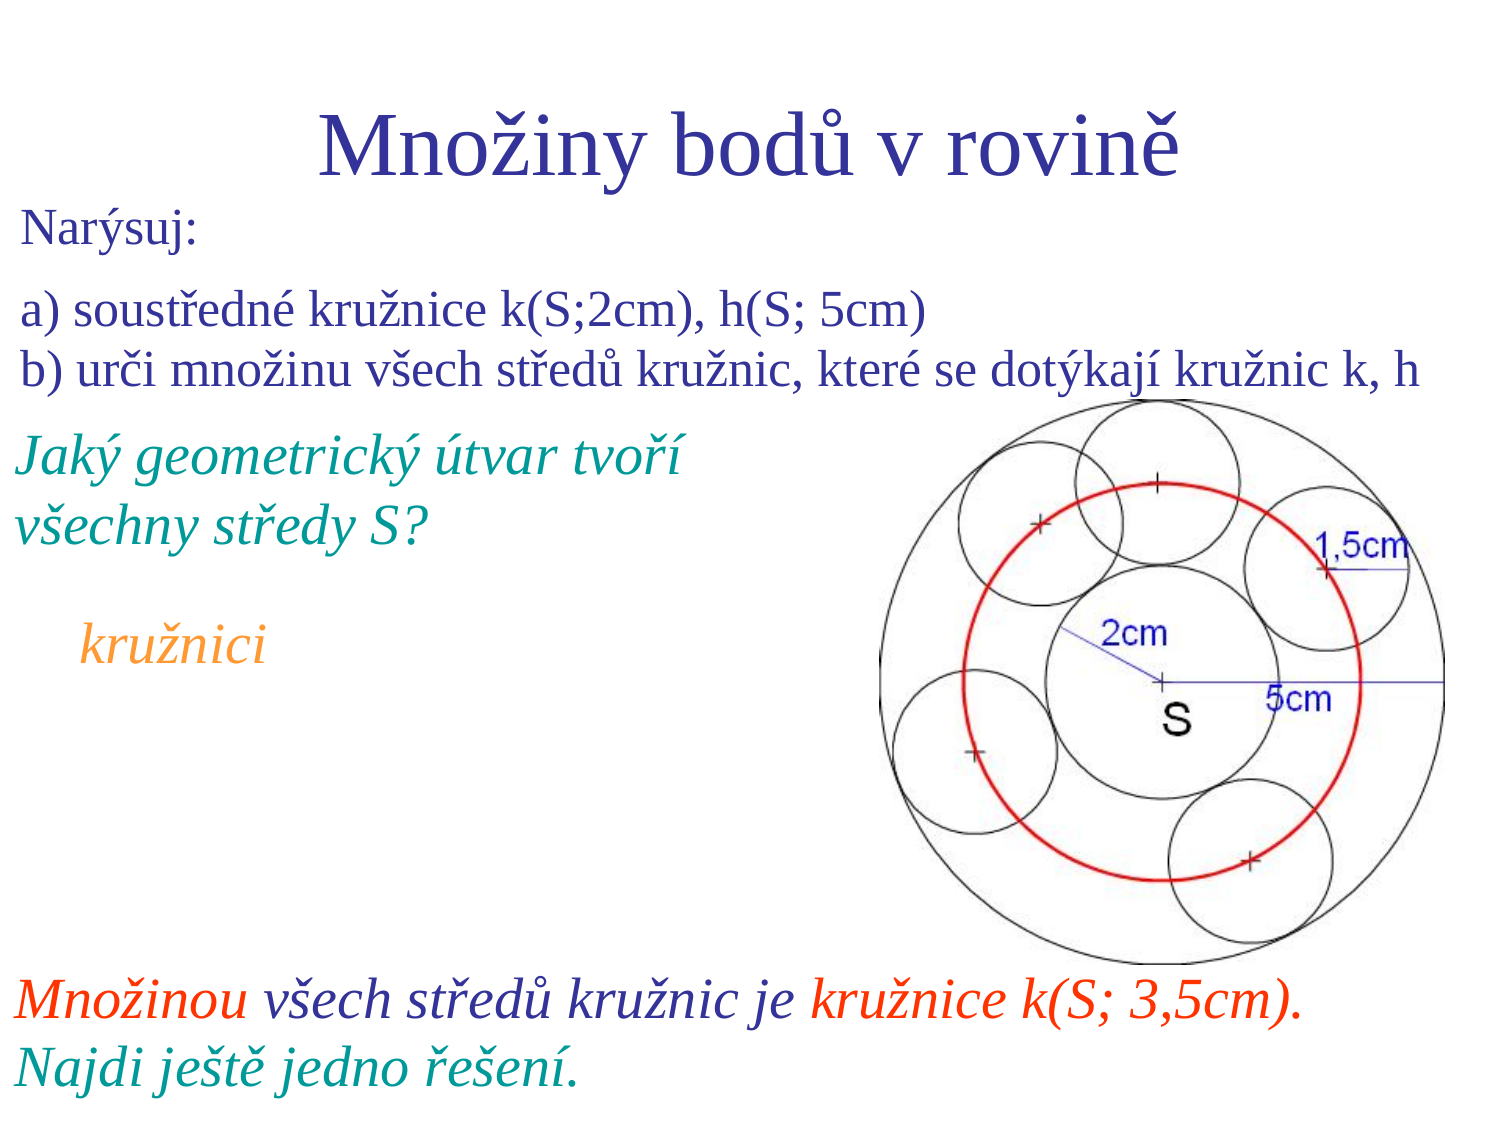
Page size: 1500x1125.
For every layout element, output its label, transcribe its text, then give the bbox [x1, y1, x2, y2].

text_box kružnici [64, 597, 573, 684]
title Množiny bodů v rovině [75, 45, 1426, 184]
text_box a) soustředné kružnice k(S;2cm), h(S; 5cm) [5, 267, 1500, 326]
text_box Jaký geometrický útvar tvoří všechny středy S? [0, 408, 774, 565]
text_box Množinou všech středů kružnic je kružnice k(S; 3,5cm). [0, 952, 1500, 1038]
picture [879, 400, 1445, 965]
text_box Najdi ještě jedno řešení. [0, 1020, 774, 1107]
text_box Narýsuj: [5, 184, 1500, 263]
text_box b) urči množinu všech středů kružnic, které se dotýkají kružnic k, h [5, 326, 1500, 405]
